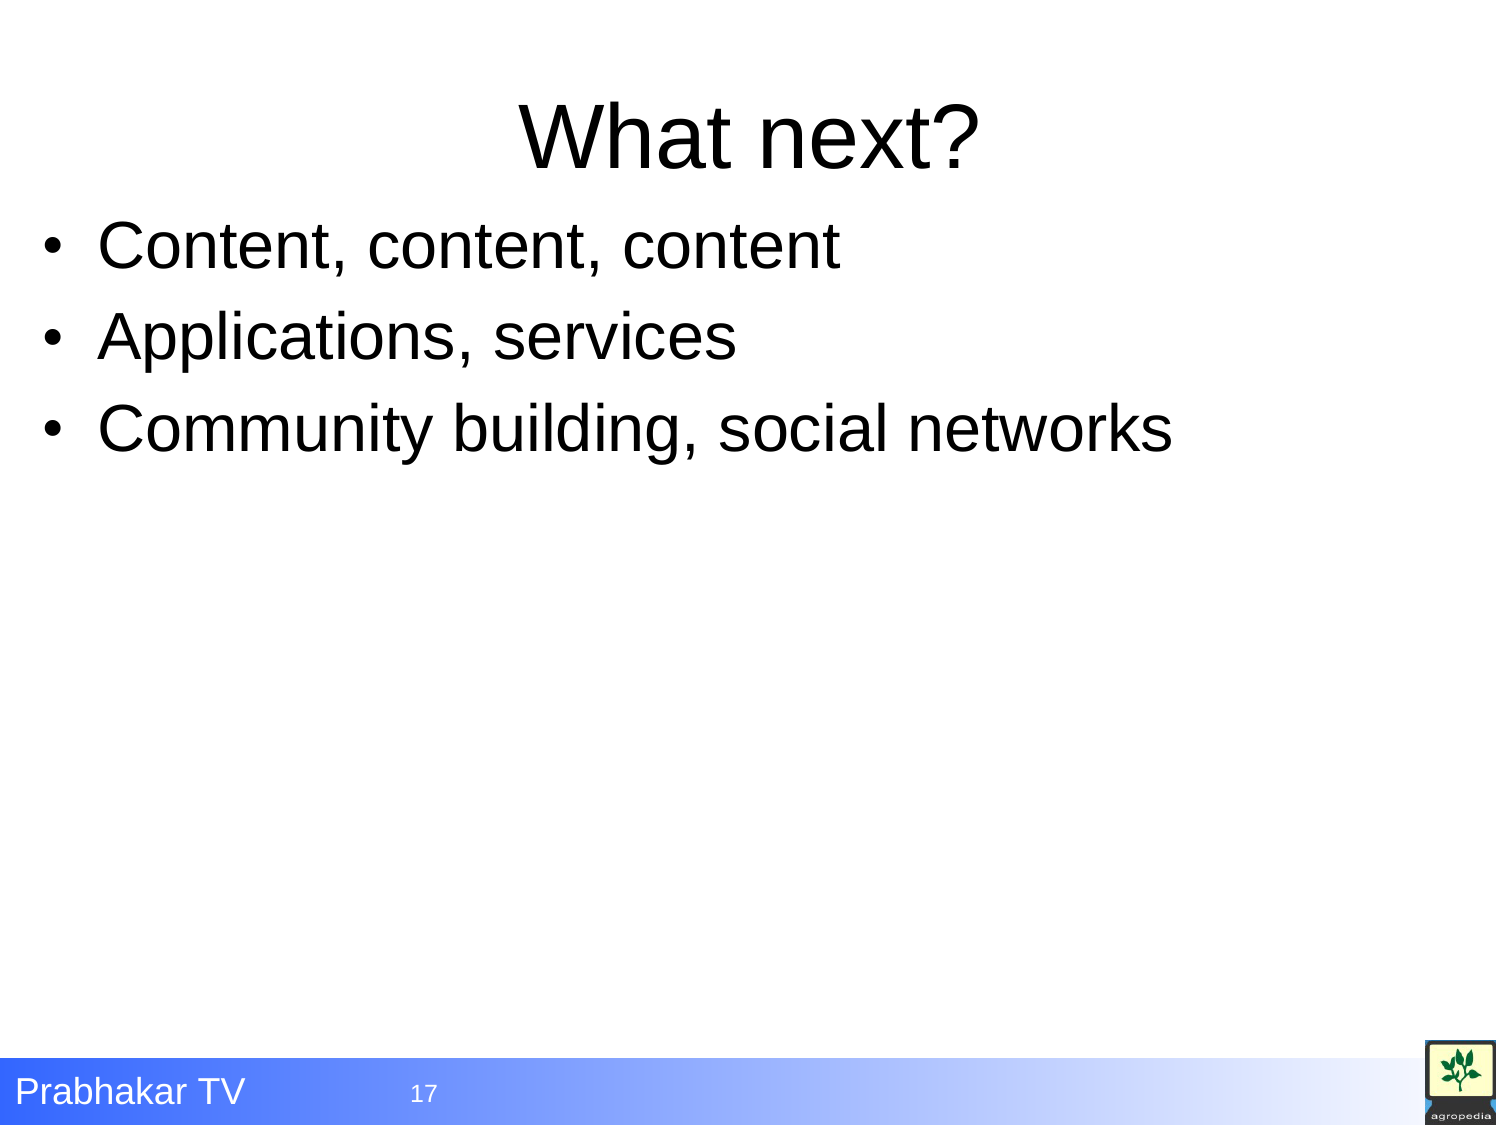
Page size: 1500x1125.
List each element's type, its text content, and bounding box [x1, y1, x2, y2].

picture [1425, 1040, 1496, 1125]
list Content, content, content Applications, services Community building, social networks [41, 207, 1459, 1021]
title What next? [41, 81, 1459, 193]
